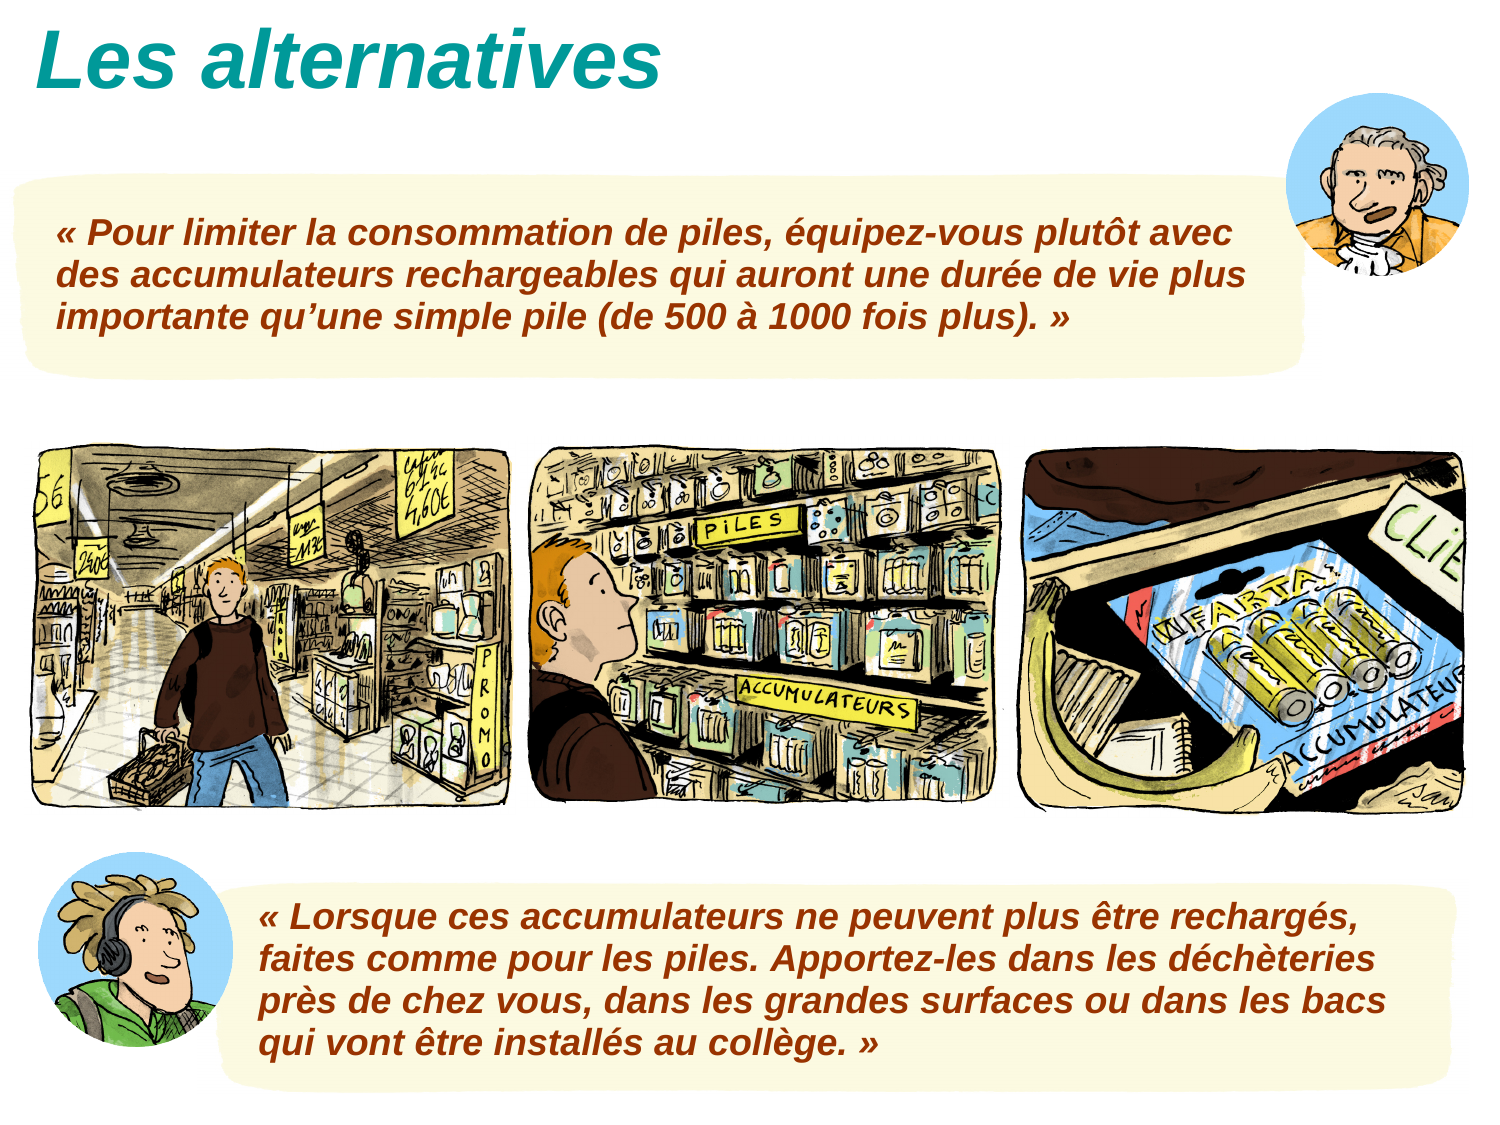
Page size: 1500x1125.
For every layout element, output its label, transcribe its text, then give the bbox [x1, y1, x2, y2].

text_box « Pour limiter la consommation de piles, équipez-vous plutôt avec des accumulateurs rechargeables qui auront une durée de vie plus importante qu’une simple pile (de 500 à 1000 fois plus). » [41, 203, 1268, 346]
picture [520, 436, 1010, 808]
text_box Les alternatives [0, 13, 753, 107]
picture [1014, 436, 1473, 818]
picture [38, 852, 1469, 1097]
picture [0, 93, 1469, 384]
text_box « Lorsque ces accumulateurs ne peuvent plus être rechargés, faites comme pour les piles. Apportez-les dans les déchèteries près de chez vous, dans les grandes surfaces ou dans les bacs qui vont être installés au collège. » [243, 887, 1434, 1072]
picture [24, 441, 516, 815]
